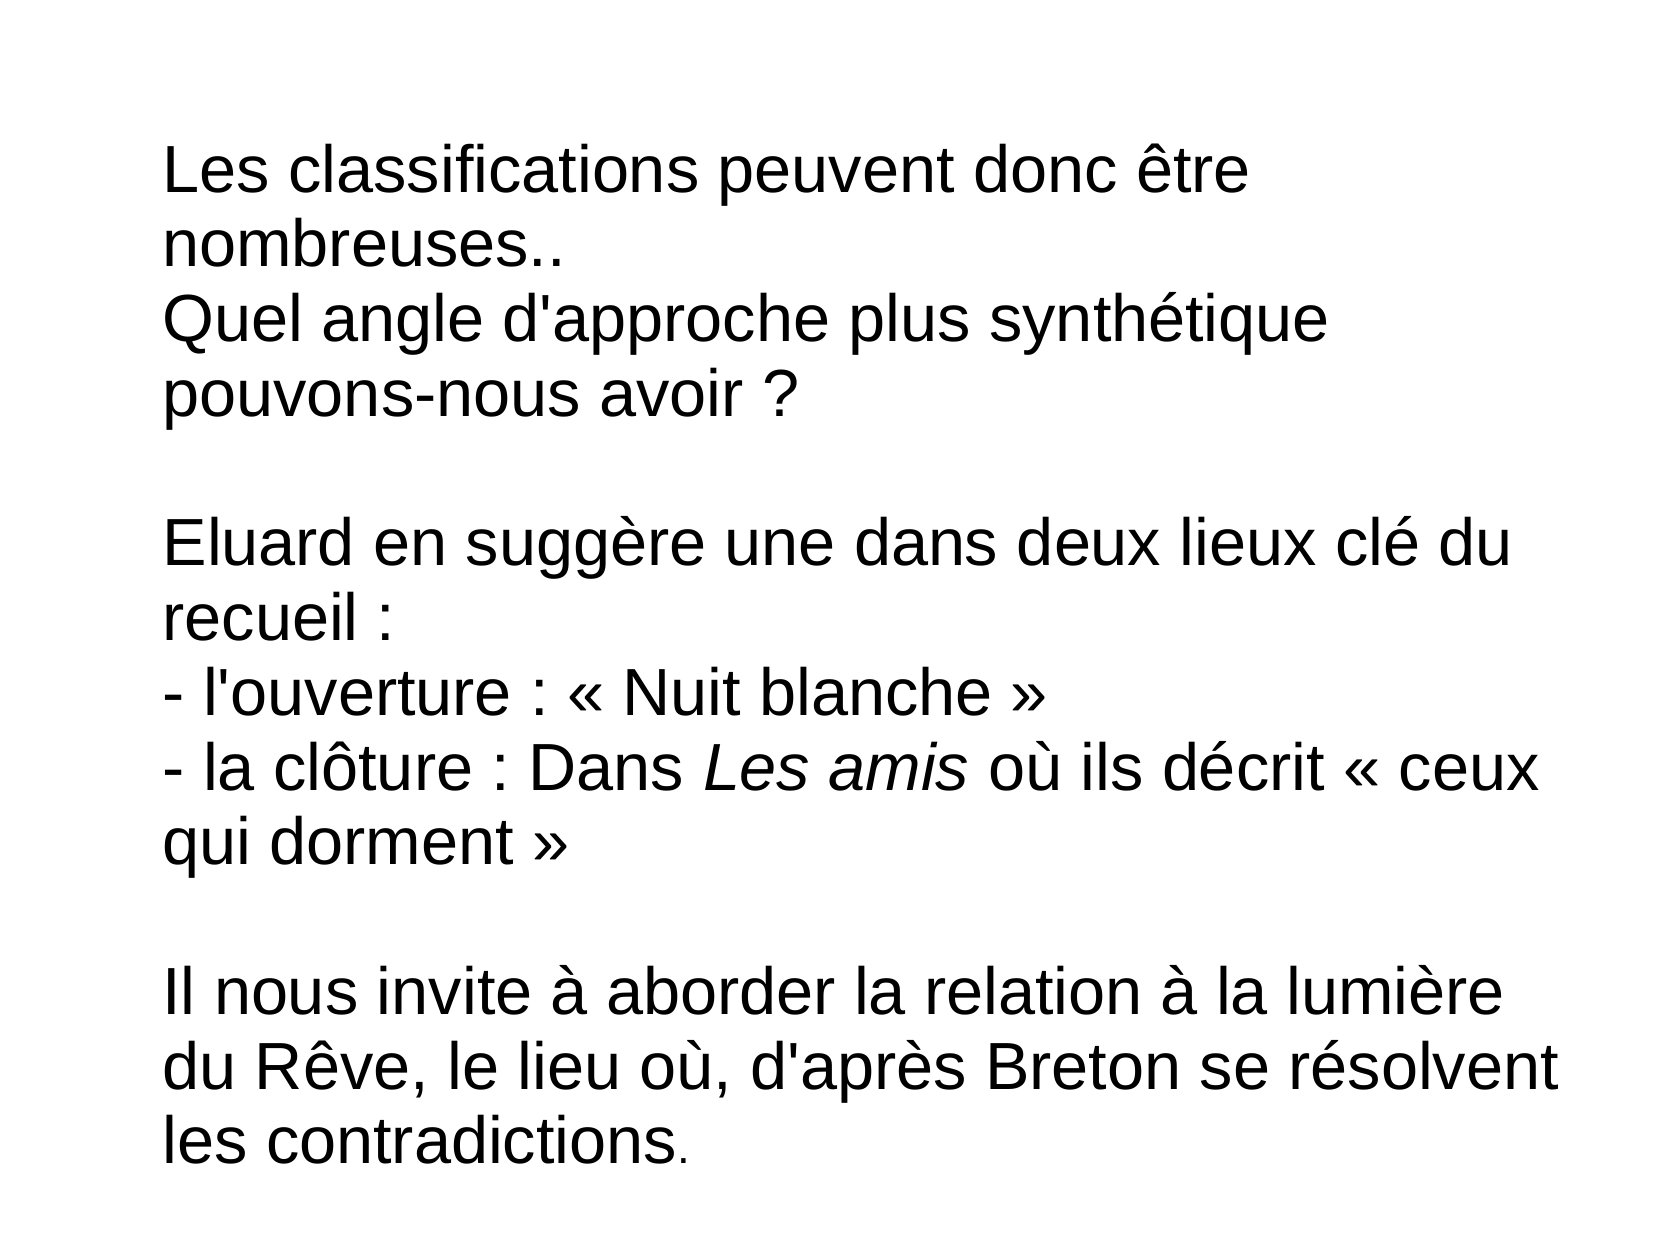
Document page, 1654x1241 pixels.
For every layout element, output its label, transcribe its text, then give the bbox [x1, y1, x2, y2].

text_box Les classifications peuvent donc être nombreuses.. Quel angle d'approche plus synthétique pouvons-nous avoir ? Eluard en suggère une dans deux lieux clé du recueil : - l'ouverture : « Nuit blanche » - la clôture : Dans Les amis où ils décrit « ceux qui dorment » Il nous invite à aborder la relation à la lumière du Rêve, le lieu où, d'après Breton se résolvent les contradictions. [147, 124, 1595, 1241]
